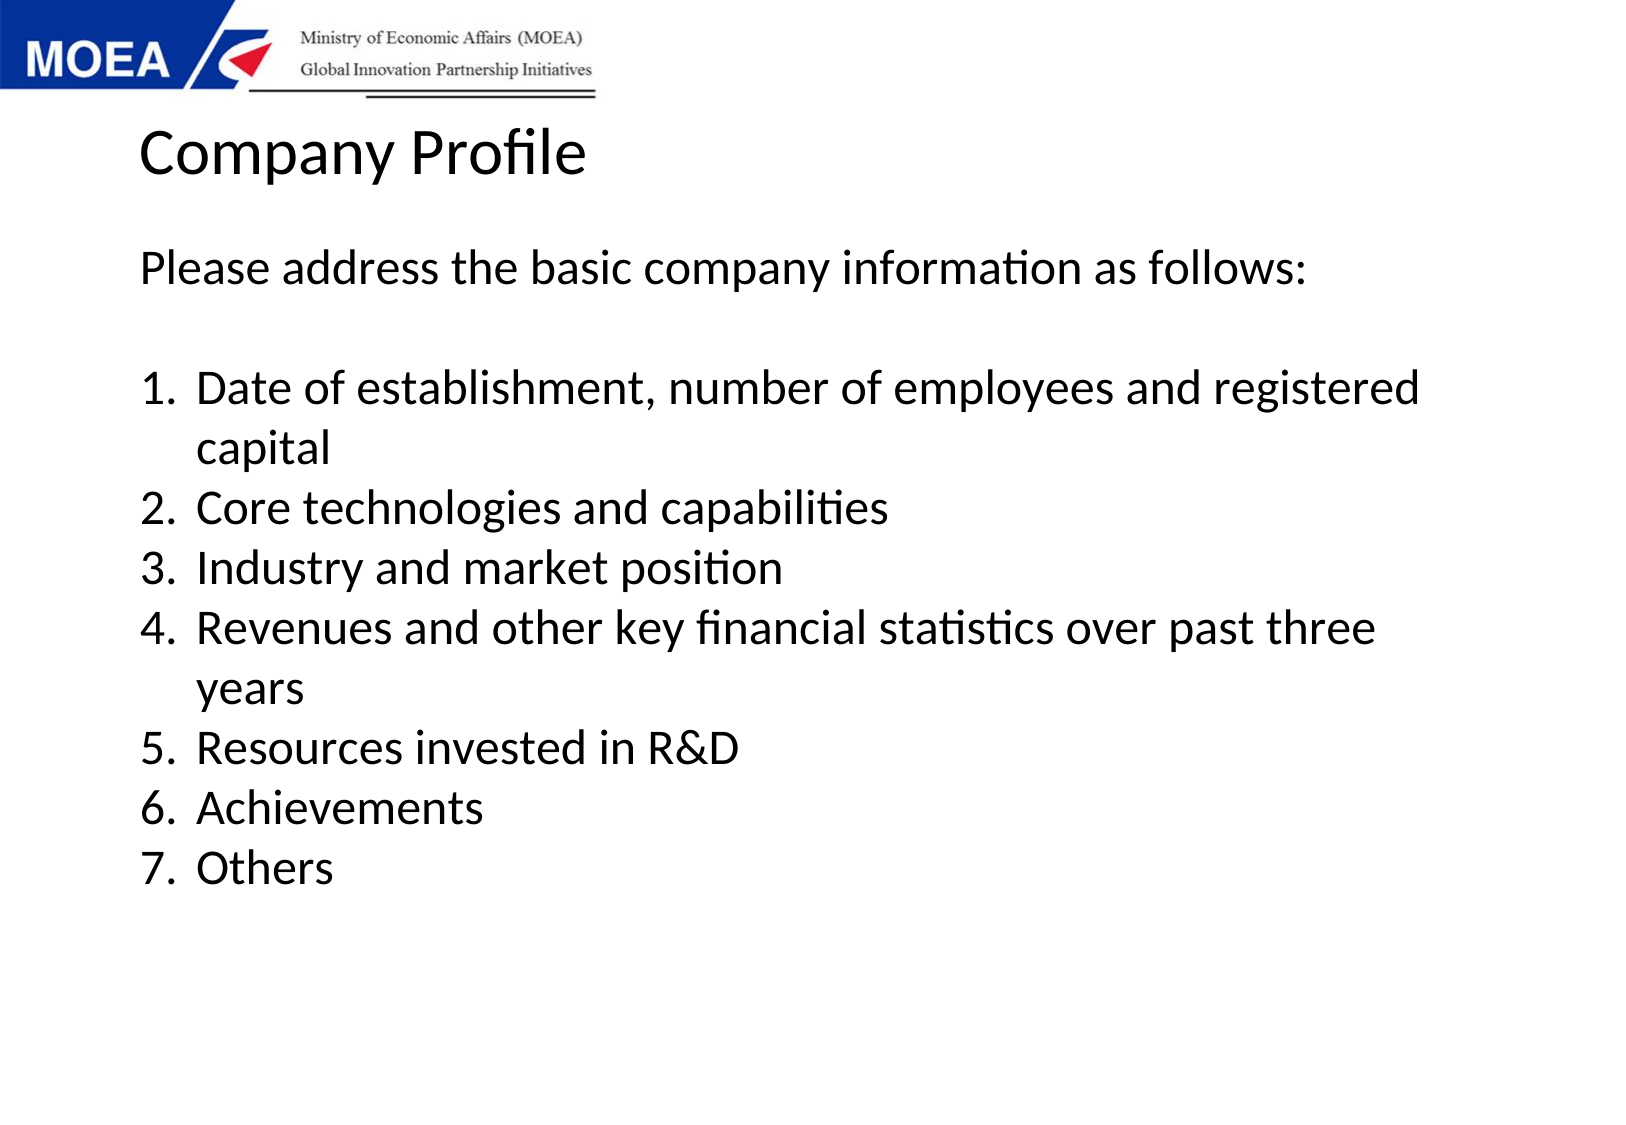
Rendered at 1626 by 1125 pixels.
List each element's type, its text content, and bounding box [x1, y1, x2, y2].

list Please address the basic company information as follows: Date of establishment, number of employees and registered capital Core technologies and capabilities Industry and market position Revenues and other key financial statistics over past three years Resources invested in R&D Achievements Others [124, 227, 1500, 1000]
picture [0, 0, 1626, 1125]
title Company Profile [124, 99, 1500, 211]
